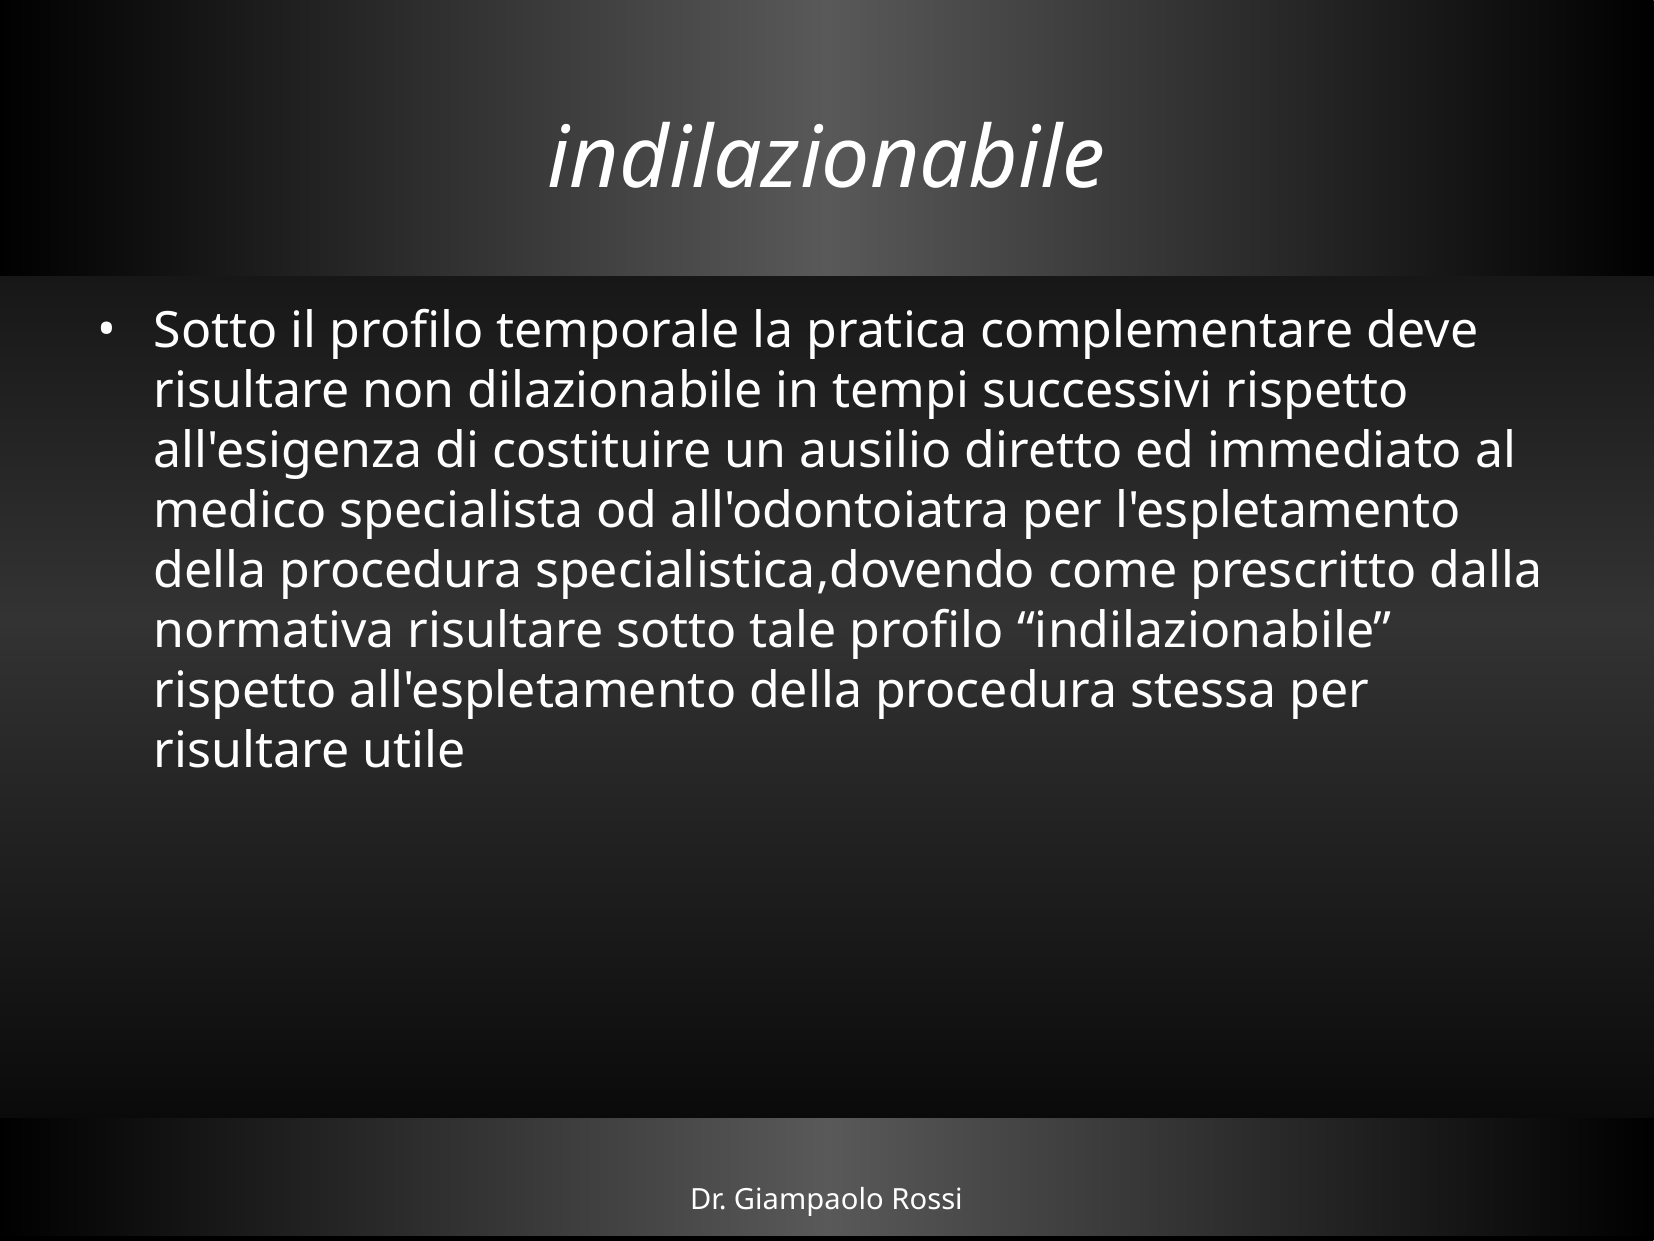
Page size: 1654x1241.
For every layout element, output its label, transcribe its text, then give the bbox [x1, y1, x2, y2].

list Sotto il profilo temporale la pratica complementare deve risultare non dilazionabile in tempi successivi rispetto all'esigenza di costituire un ausilio diretto ed immediato al medico specialista od all'odontoiatra per l'espletamento della procedura specialistica,dovendo come prescritto dalla normativa risultare sotto tale profilo “indilazionabile” rispetto all'espletamento della procedura stessa per risultare utile [82, 289, 1571, 1108]
title indilazionabile [82, 49, 1571, 257]
